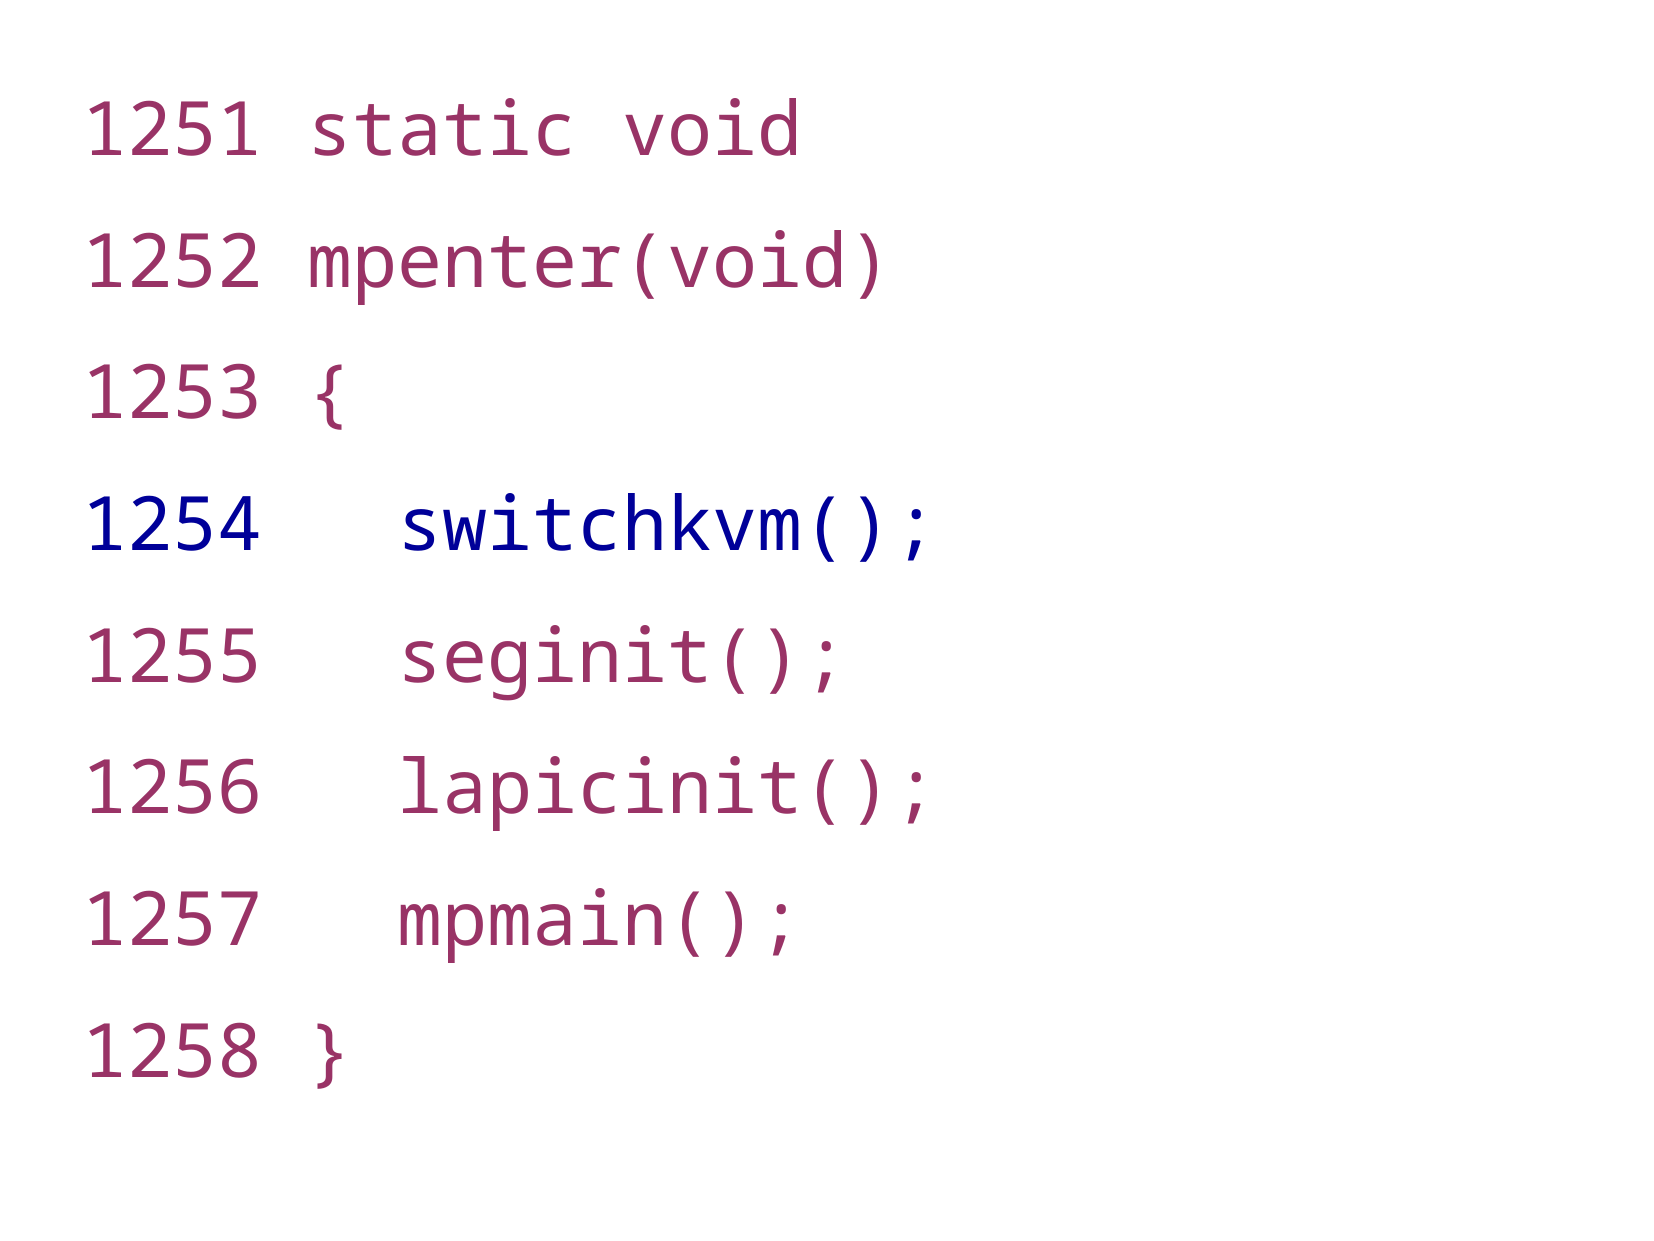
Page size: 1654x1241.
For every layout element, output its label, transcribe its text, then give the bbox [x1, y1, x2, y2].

list 1251 static void 1252 mpenter(void) 1253 { 1254 switchkvm(); 1255 seginit(); 1256 lapicinit(); 1257 mpmain(); 1258 } [82, 75, 1571, 1163]
